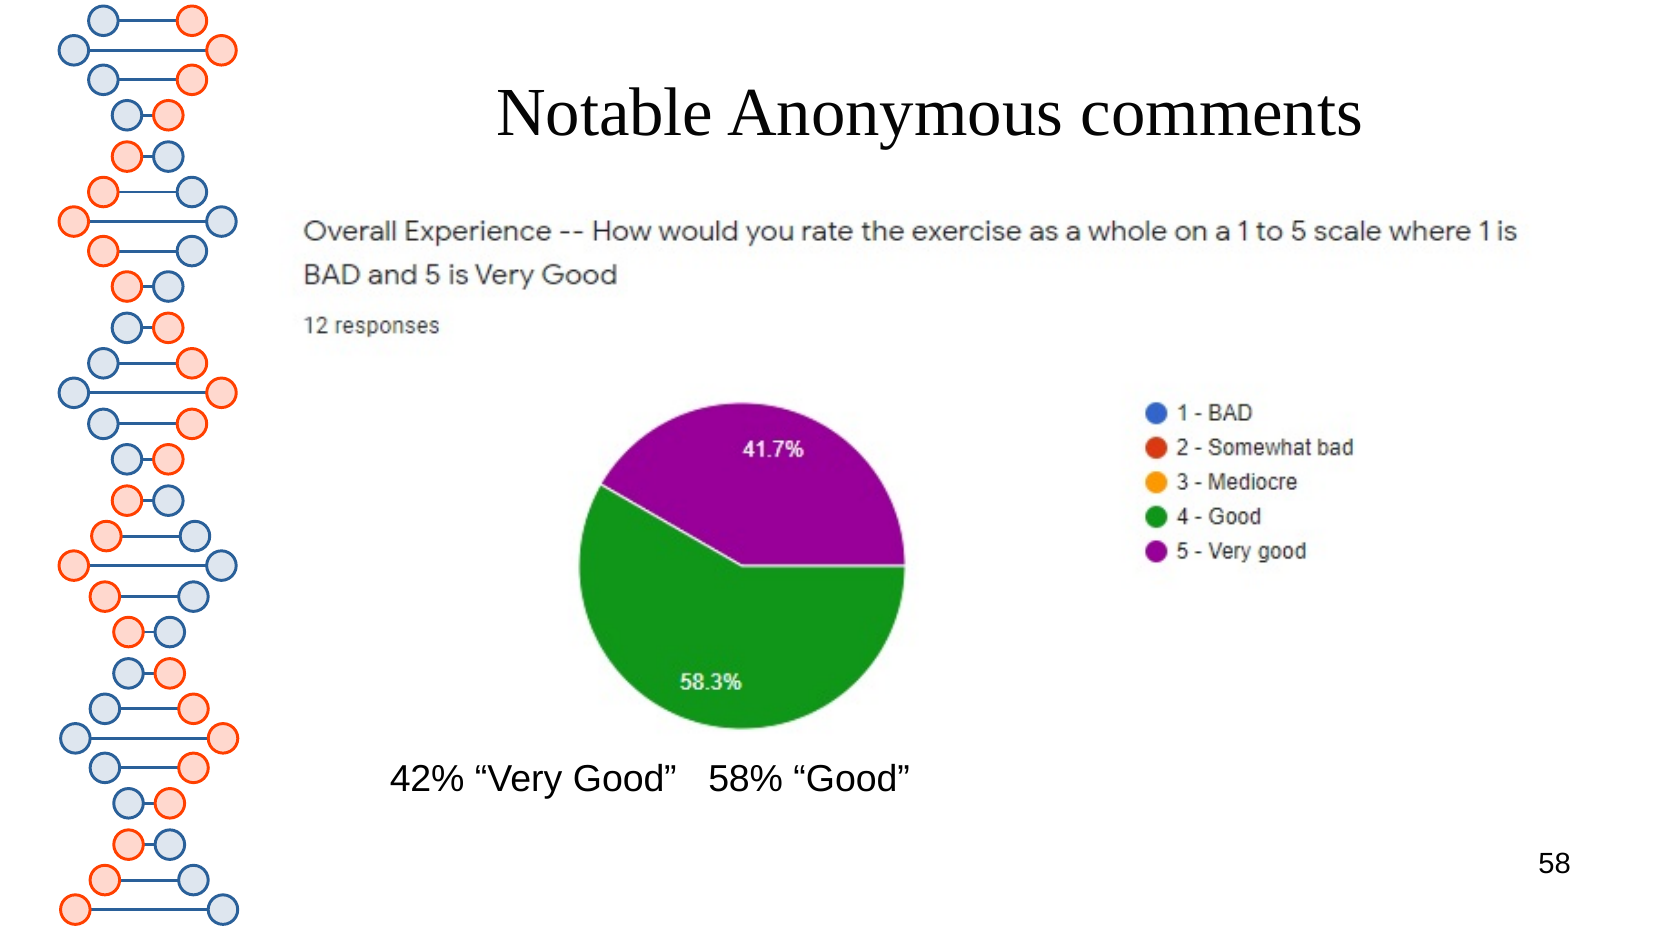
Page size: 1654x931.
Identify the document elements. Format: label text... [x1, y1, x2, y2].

picture [279, 210, 1542, 751]
text_box 42% “Very Good” 58% “Good” [375, 750, 1238, 807]
title Notable Anonymous comments [265, 35, 1595, 189]
